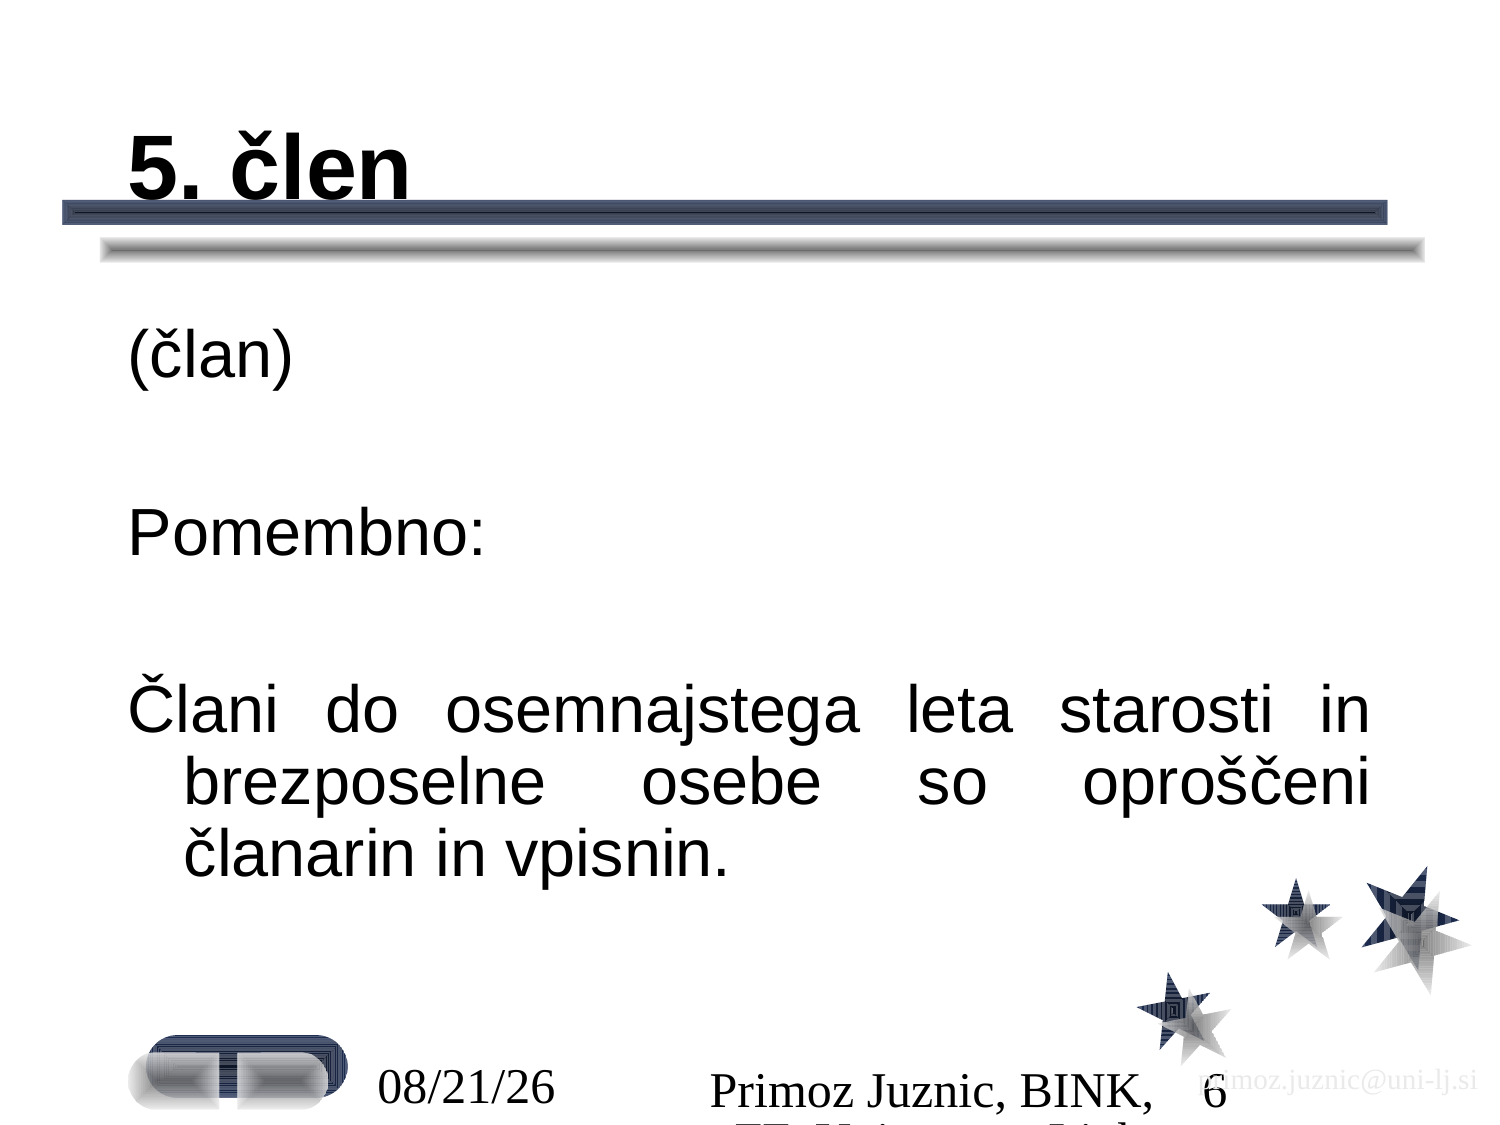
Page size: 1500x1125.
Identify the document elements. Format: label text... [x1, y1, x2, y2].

list (član) Pomembno: Člani do osemnajstega leta starosti in brezposelne osebe so oproščeni članarin in vpisnin. [112, 312, 1388, 988]
title 5. člen [112, 37, 1388, 225]
